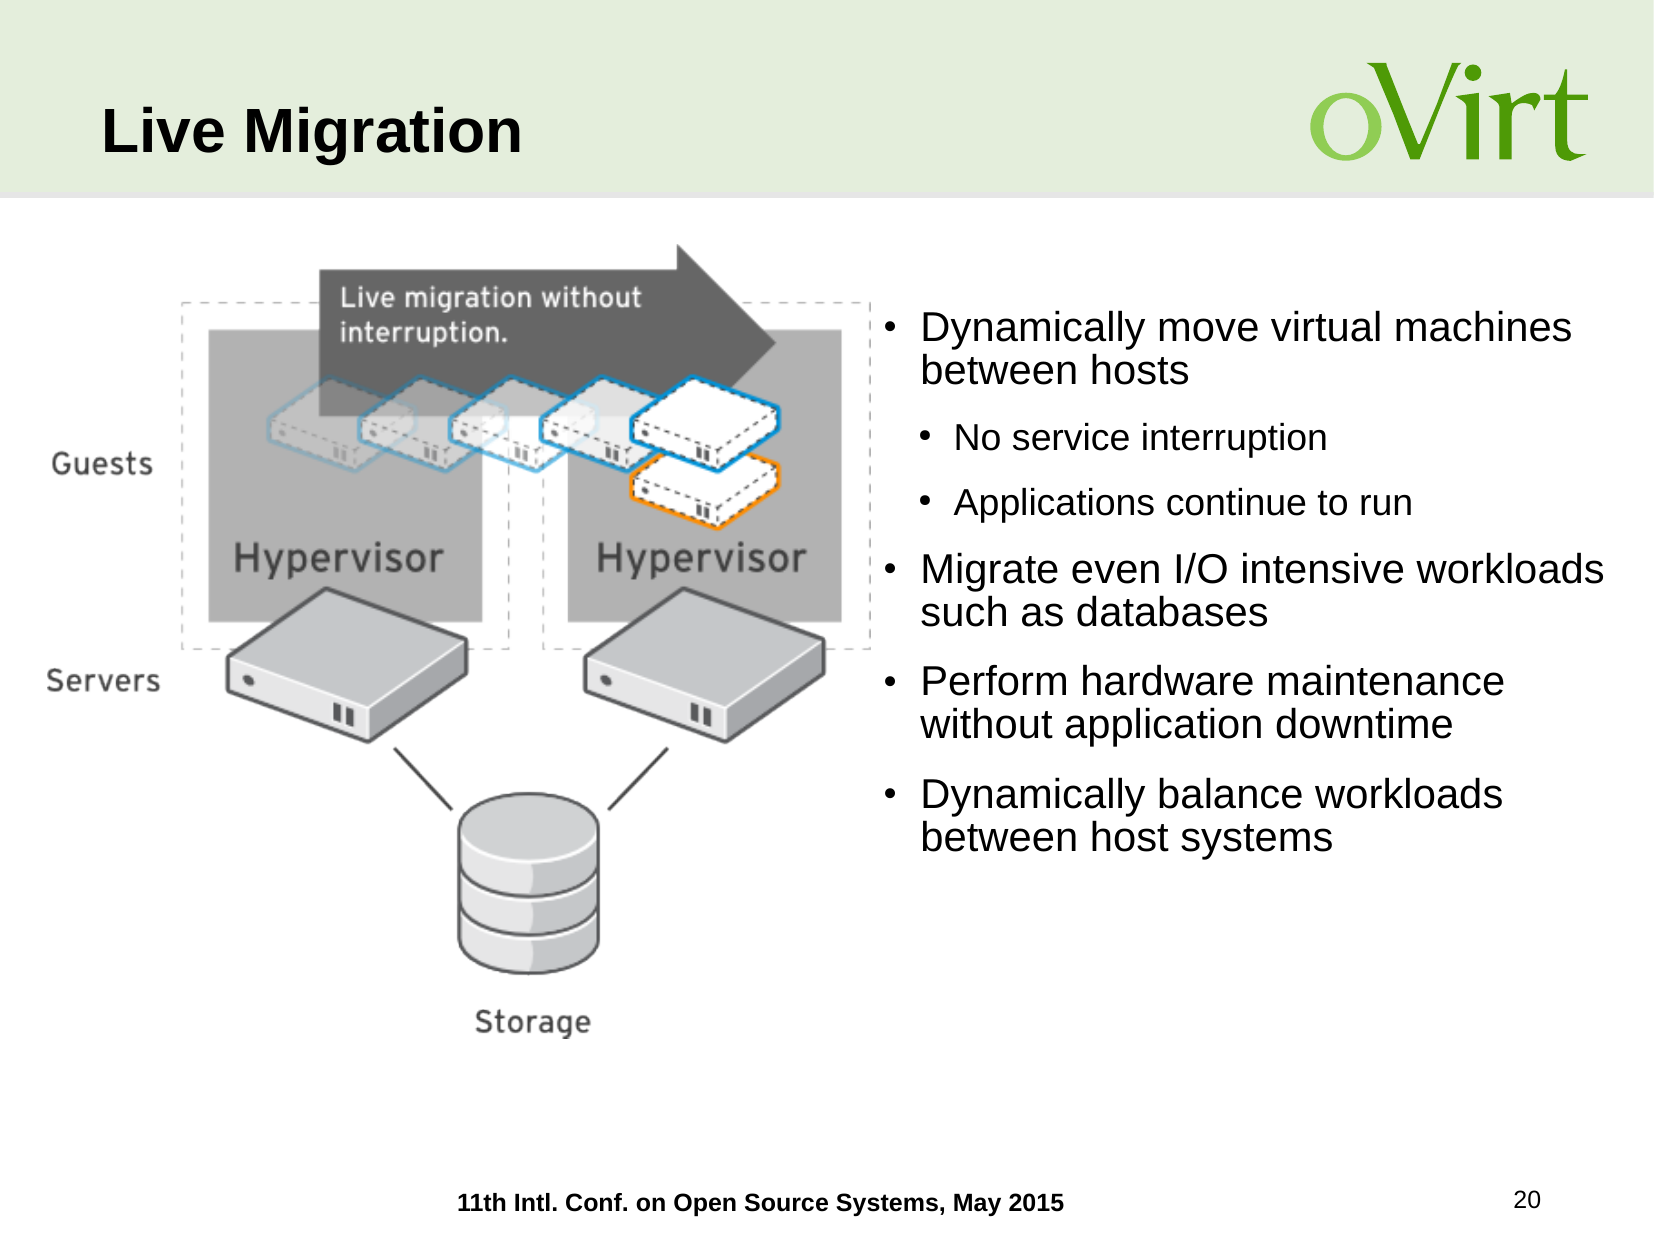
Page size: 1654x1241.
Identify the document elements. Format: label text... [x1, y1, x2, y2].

picture [47, 244, 871, 1039]
title Live Migration [86, 36, 1307, 225]
text_box Dynamically move virtual machines between hosts No service interruption Applications continue to run Migrate even I/O intensive workloads such as databases Perform hardware maintenance without application downtime Dynamically balance workloads between host systems [871, 298, 1625, 868]
